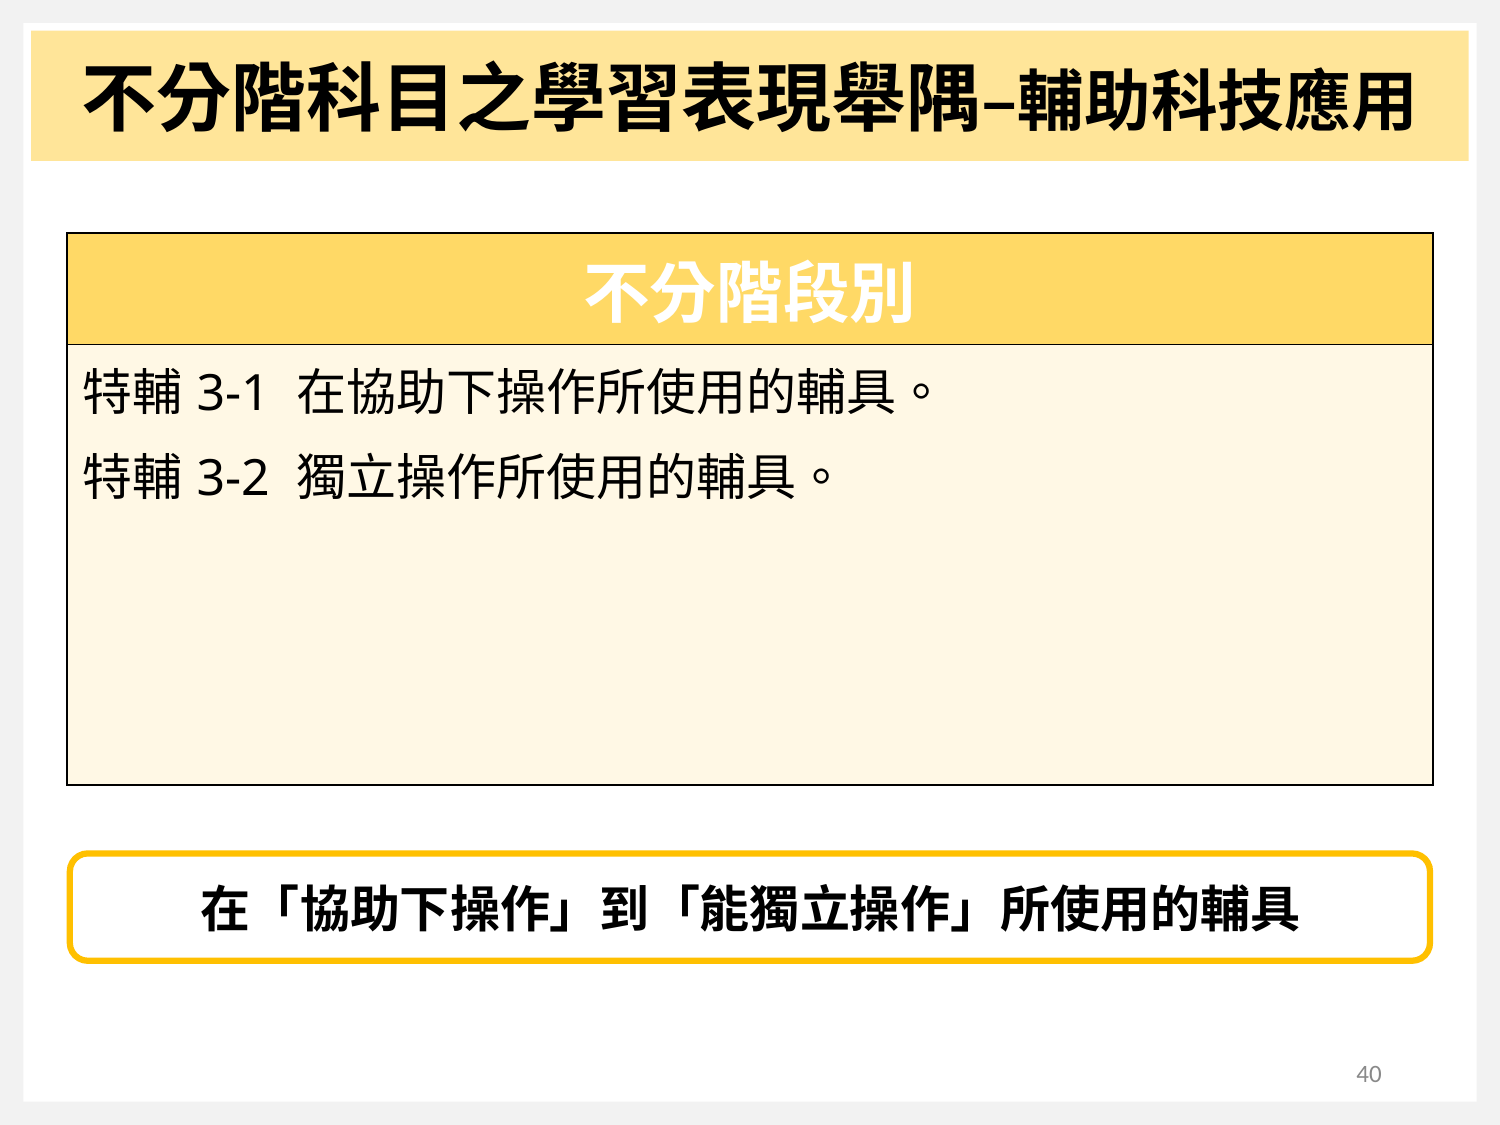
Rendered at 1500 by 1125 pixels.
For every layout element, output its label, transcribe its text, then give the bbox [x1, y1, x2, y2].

text_box 在「協助下操作」到「能獨立操作」所使用的輔具 [69, 853, 1431, 961]
table_header 不分階段別 [68, 234, 1432, 344]
slide_number <編號> [1059, 1042, 1397, 1103]
table_cell 特輔3-1 在協助下操作所使用的輔具。 特輔3-2 獨立操作所使用的輔具。 [68, 345, 1432, 784]
text_box 不分階科目之學習表現舉隅–輔助科技應用 [31, 30, 1469, 161]
